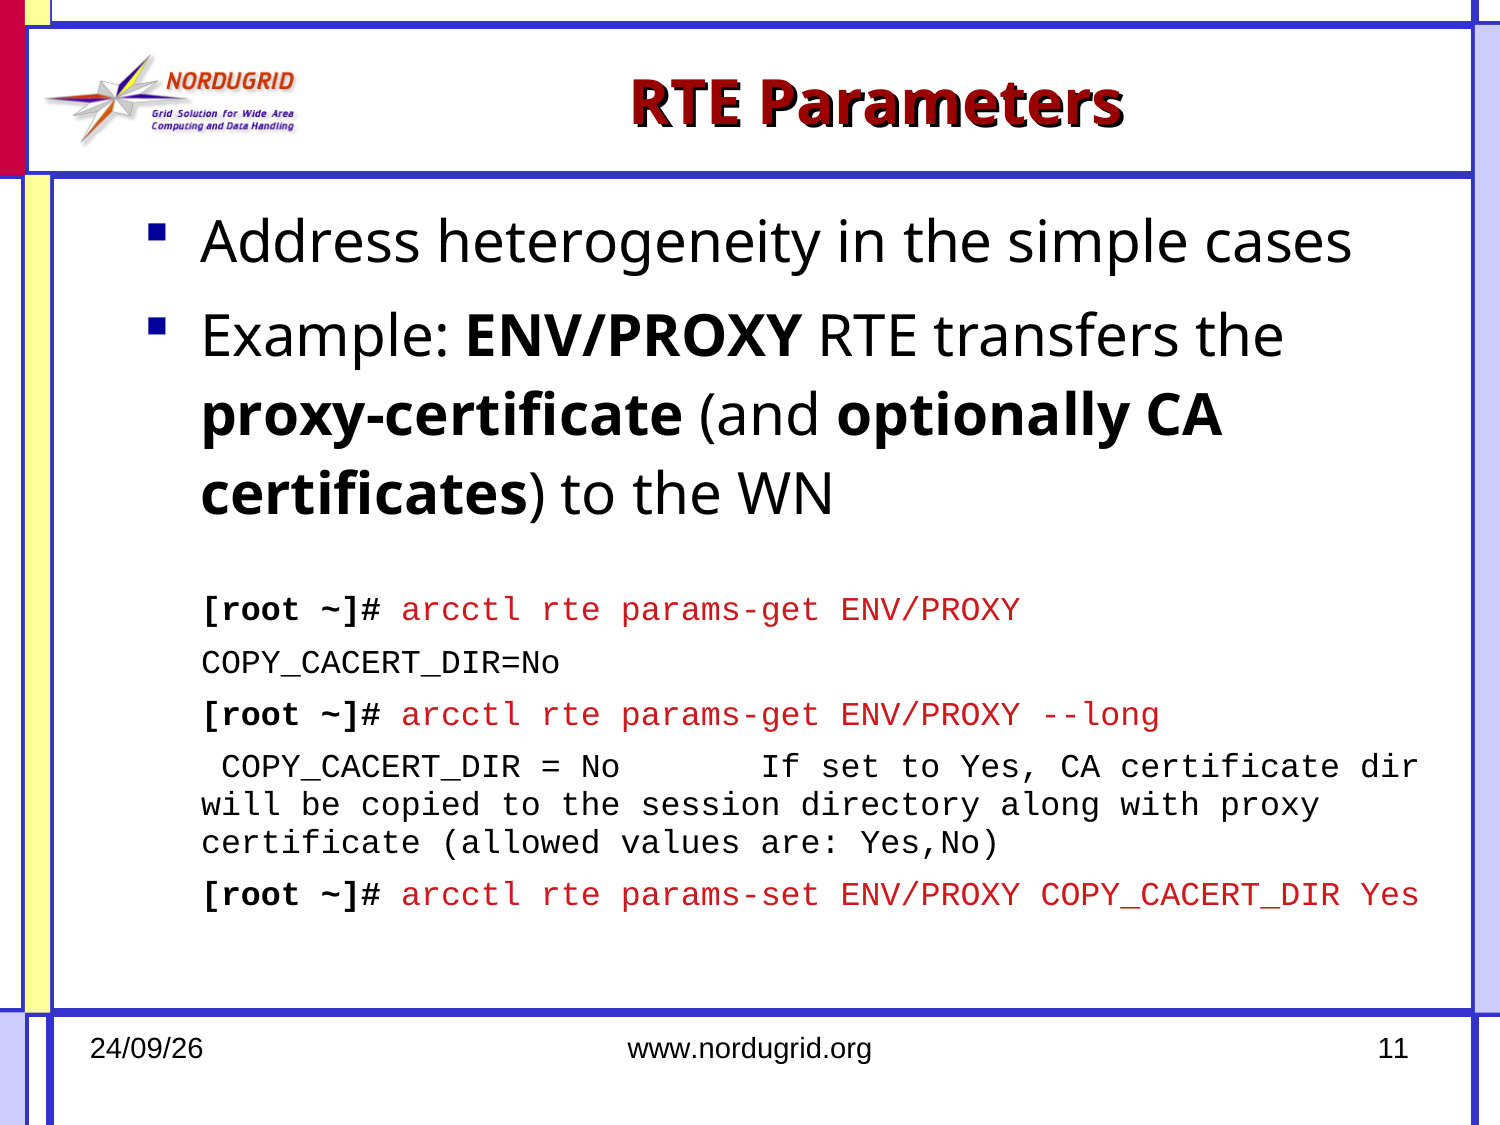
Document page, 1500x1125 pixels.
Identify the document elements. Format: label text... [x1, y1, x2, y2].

picture [40, 49, 301, 148]
list Address heterogeneity in the simple cases Example: ENV/PROXY RTE transfers the proxy-certificate (and optionally CA certificates) to the WN [87, 200, 1426, 554]
title RTE Parameters [324, 17, 1428, 183]
list [root ~]# arcctl rte params-get ENV/PROXY COPY_CACERT_DIR=No [root ~]# arcctl rte params-get ENV/PROXY --long COPY_CACERT_DIR = No If set to Yes, CA certificate dir will be copied to the session directory along with proxy certificate (allowed values are: Yes,No) [root ~]# arcctl rte params-set ENV/PROXY COPY_CACERT_DIR Yes [88, 593, 1427, 916]
